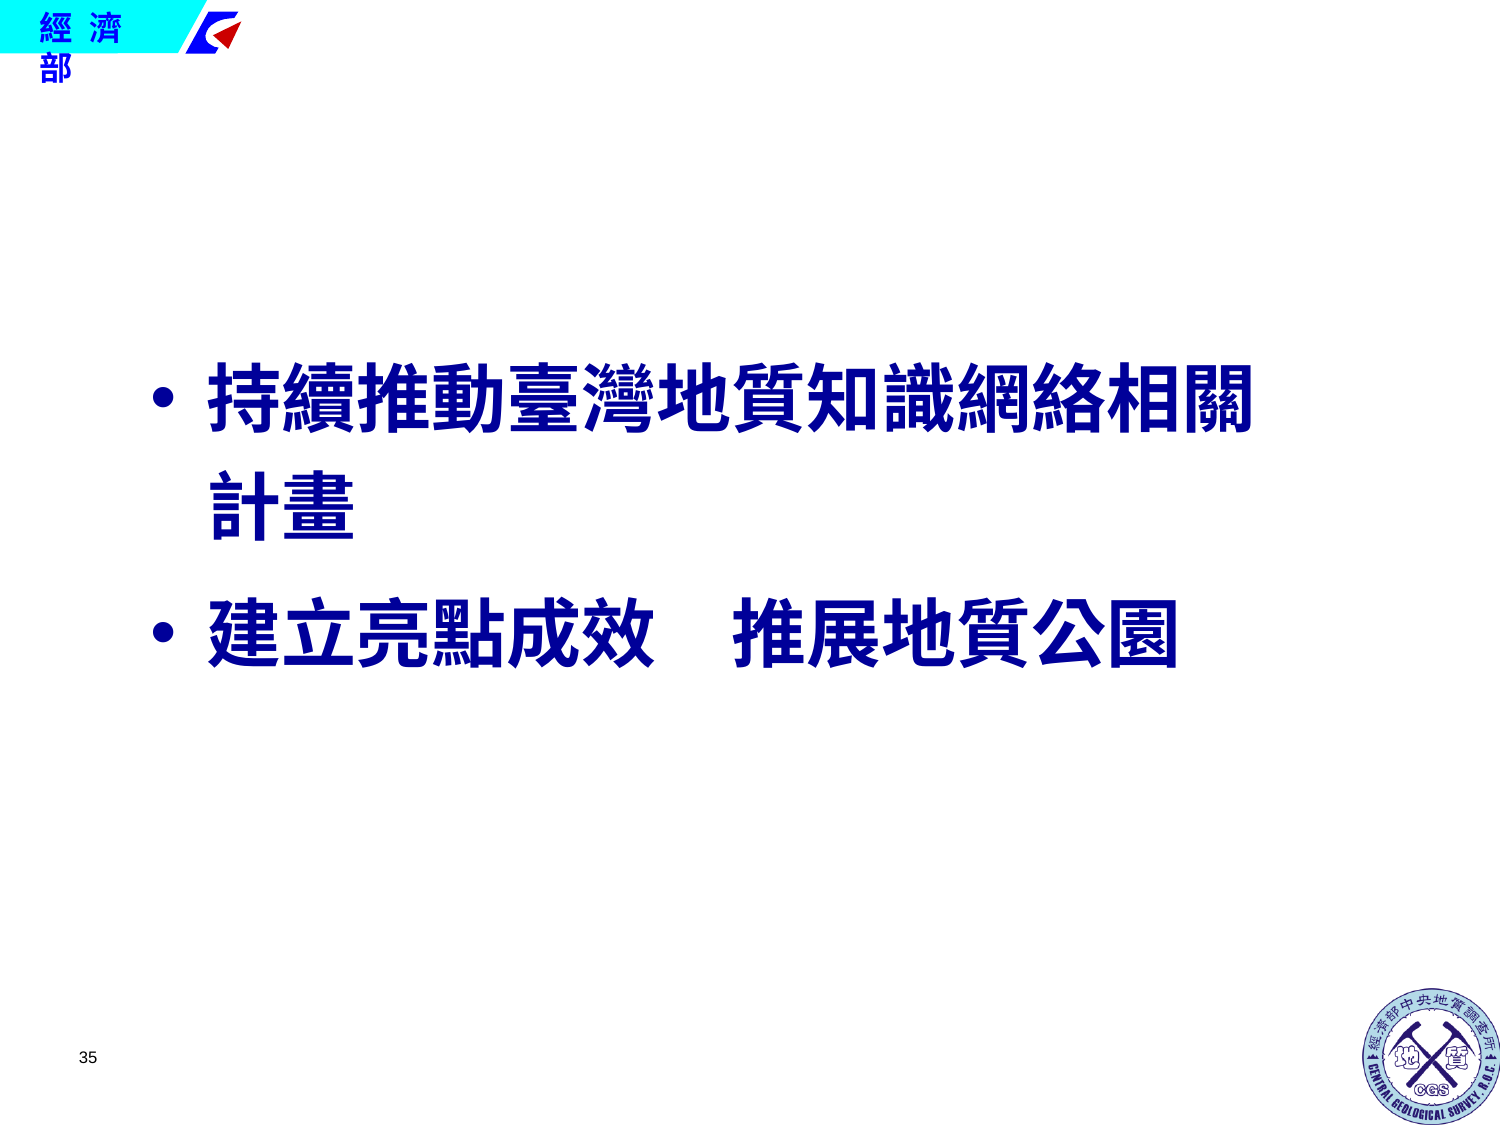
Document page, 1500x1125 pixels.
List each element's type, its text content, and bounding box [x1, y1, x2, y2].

picture [1362, 988, 1500, 1125]
list 持續推動臺灣地質知識網絡相關計畫 建立亮點成效 推展地質公園 [135, 326, 1282, 792]
